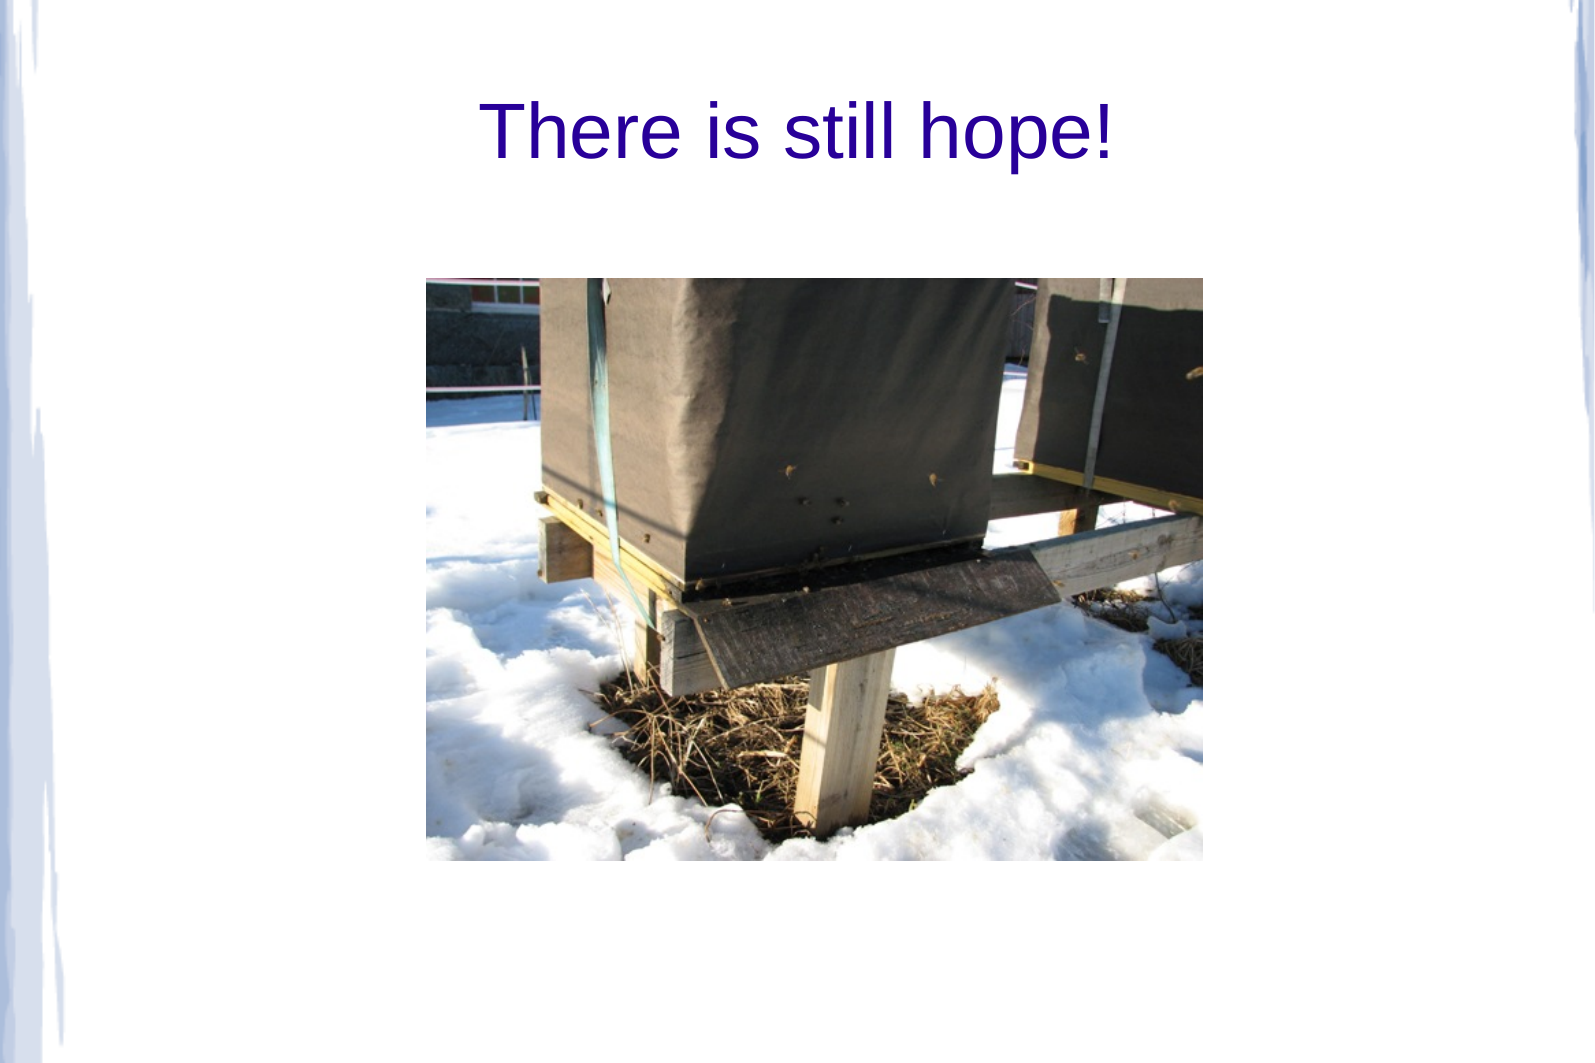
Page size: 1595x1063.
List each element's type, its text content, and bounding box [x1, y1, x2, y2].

picture [0, 0, 1595, 1063]
title There is still hope! [79, 42, 1515, 220]
